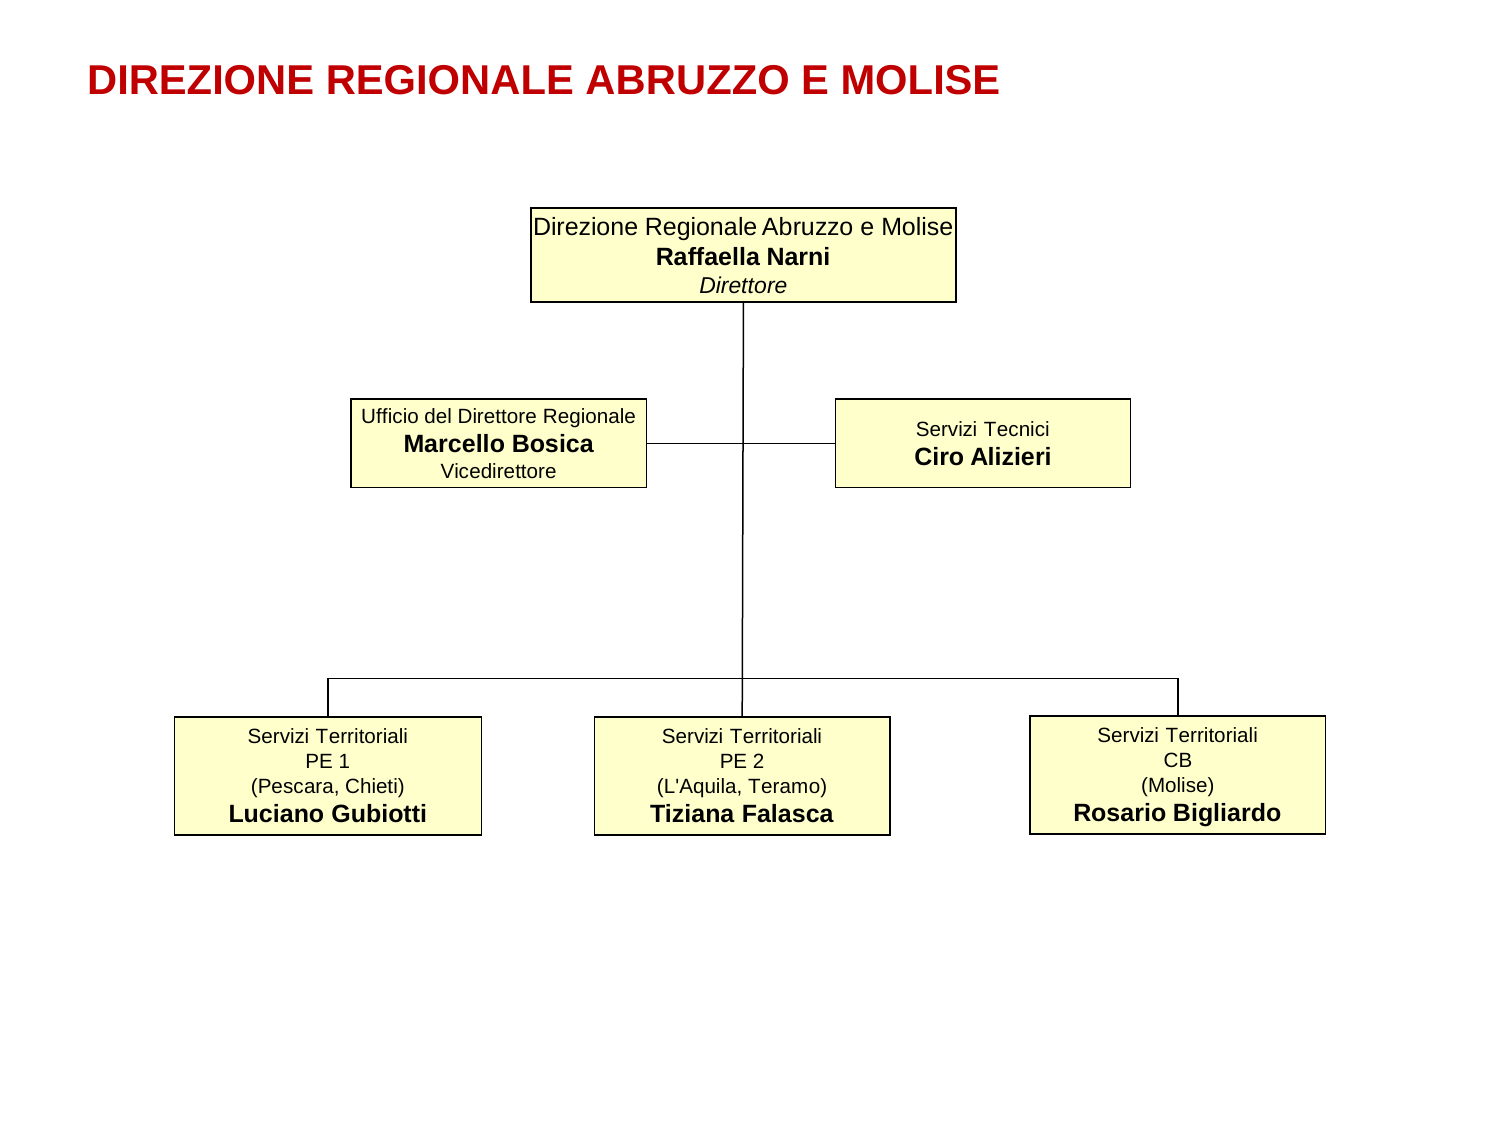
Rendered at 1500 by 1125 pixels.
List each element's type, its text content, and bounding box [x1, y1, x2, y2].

title DIREZIONE REGIONALE ABRUZZO E MOLISE [72, 45, 1462, 128]
picture [173, 203, 1327, 844]
